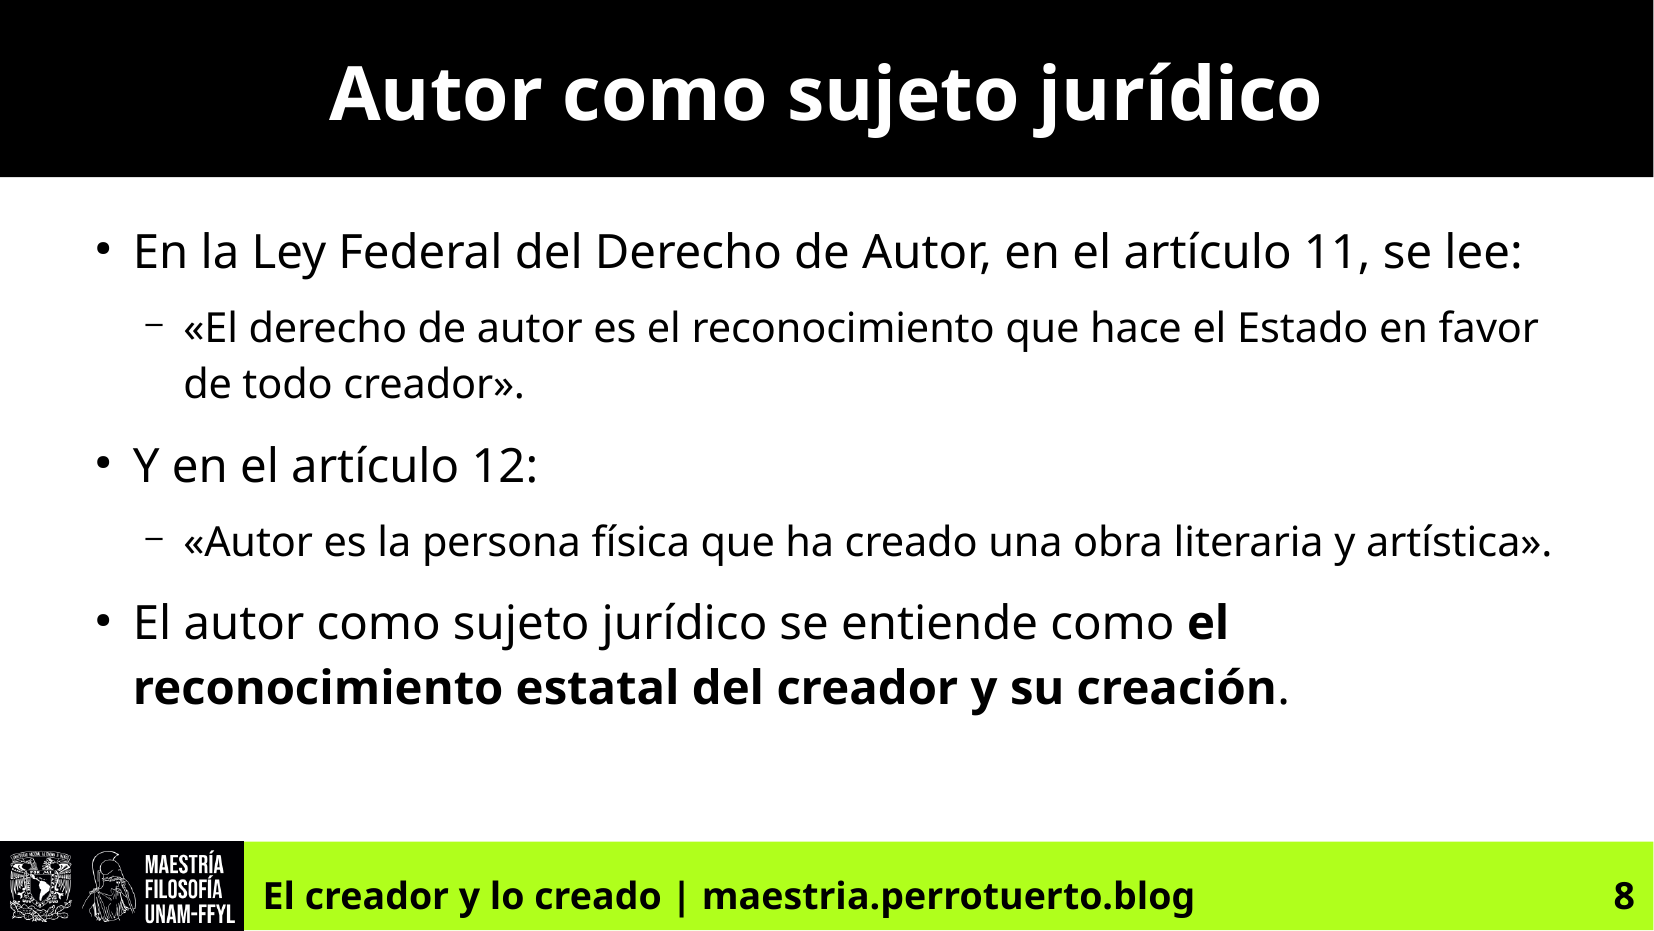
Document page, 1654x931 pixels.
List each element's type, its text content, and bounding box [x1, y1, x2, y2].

picture [0, 841, 244, 931]
title Autor como sujeto jurídico [82, 13, 1571, 169]
list En la Ley Federal del Derecho de Autor, en el artículo 11, se lee: «El derecho de autor es el reconocimiento que hace el Estado en favor de todo creador». Y en el artículo 12: «Autor es la persona física que ha creado una obra literaria y artística». El autor como sujeto jurídico se entiende como el reconocimiento estatal del creador y su creación. [82, 217, 1571, 758]
